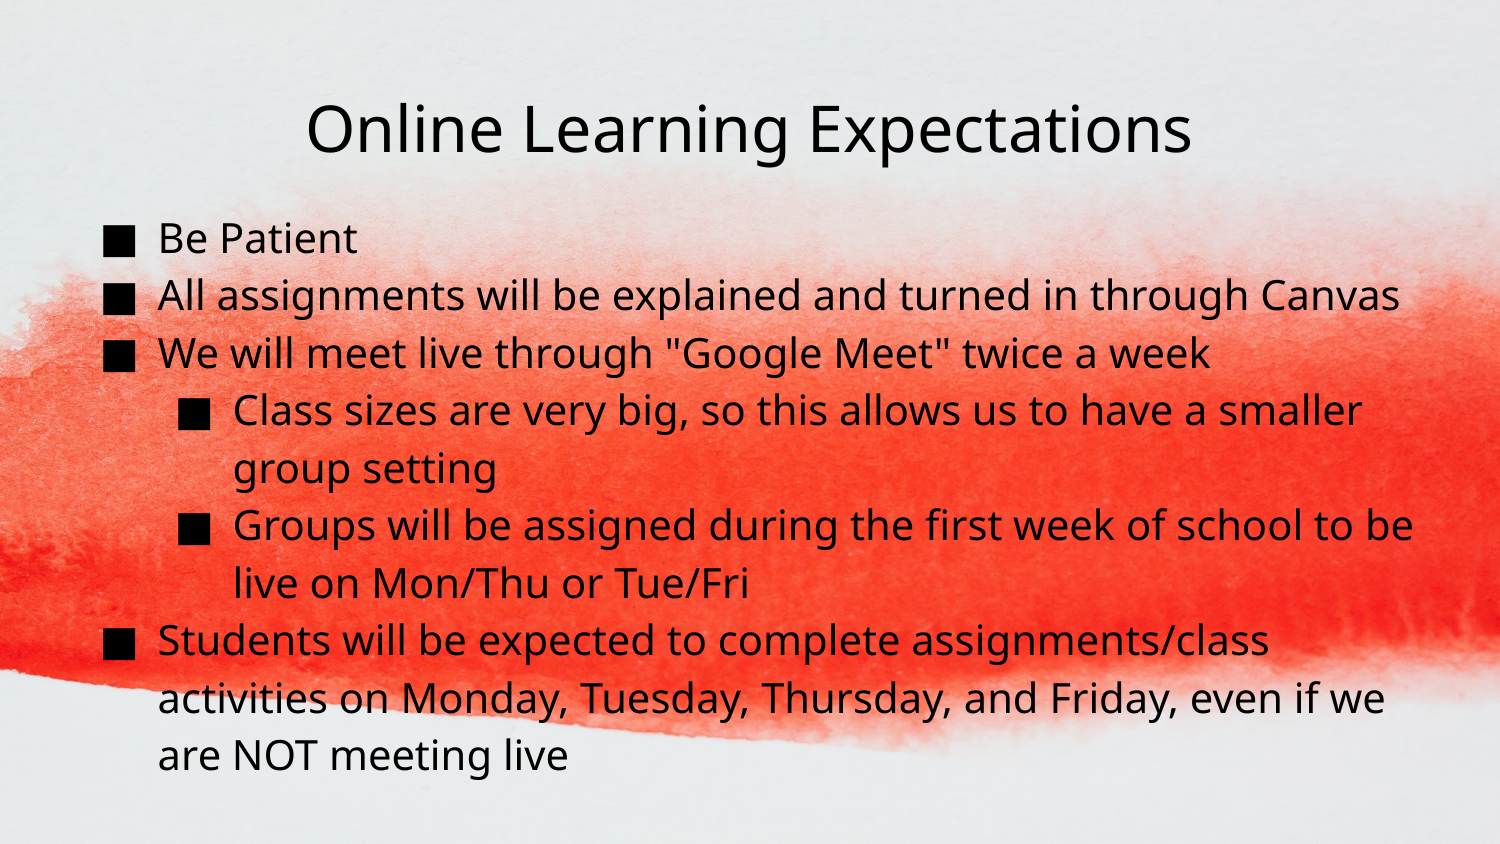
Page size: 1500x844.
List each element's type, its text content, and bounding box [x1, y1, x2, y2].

list Be Patient All assignments will be explained and turned in through Canvas We will meet live through "Google Meet" twice a week Class sizes are very big, so this allows us to have a smaller group setting Groups will be assigned during the first week of school to be live on Mon/Thu or Tue/Fri Students will be expected to complete assignments/class activities on Monday, Tuesday, Thursday, and Friday, even if we are NOT meeting live [51, 189, 1449, 750]
title Online Learning Expectations [51, 72, 1449, 167]
picture [0, 0, 1500, 844]
